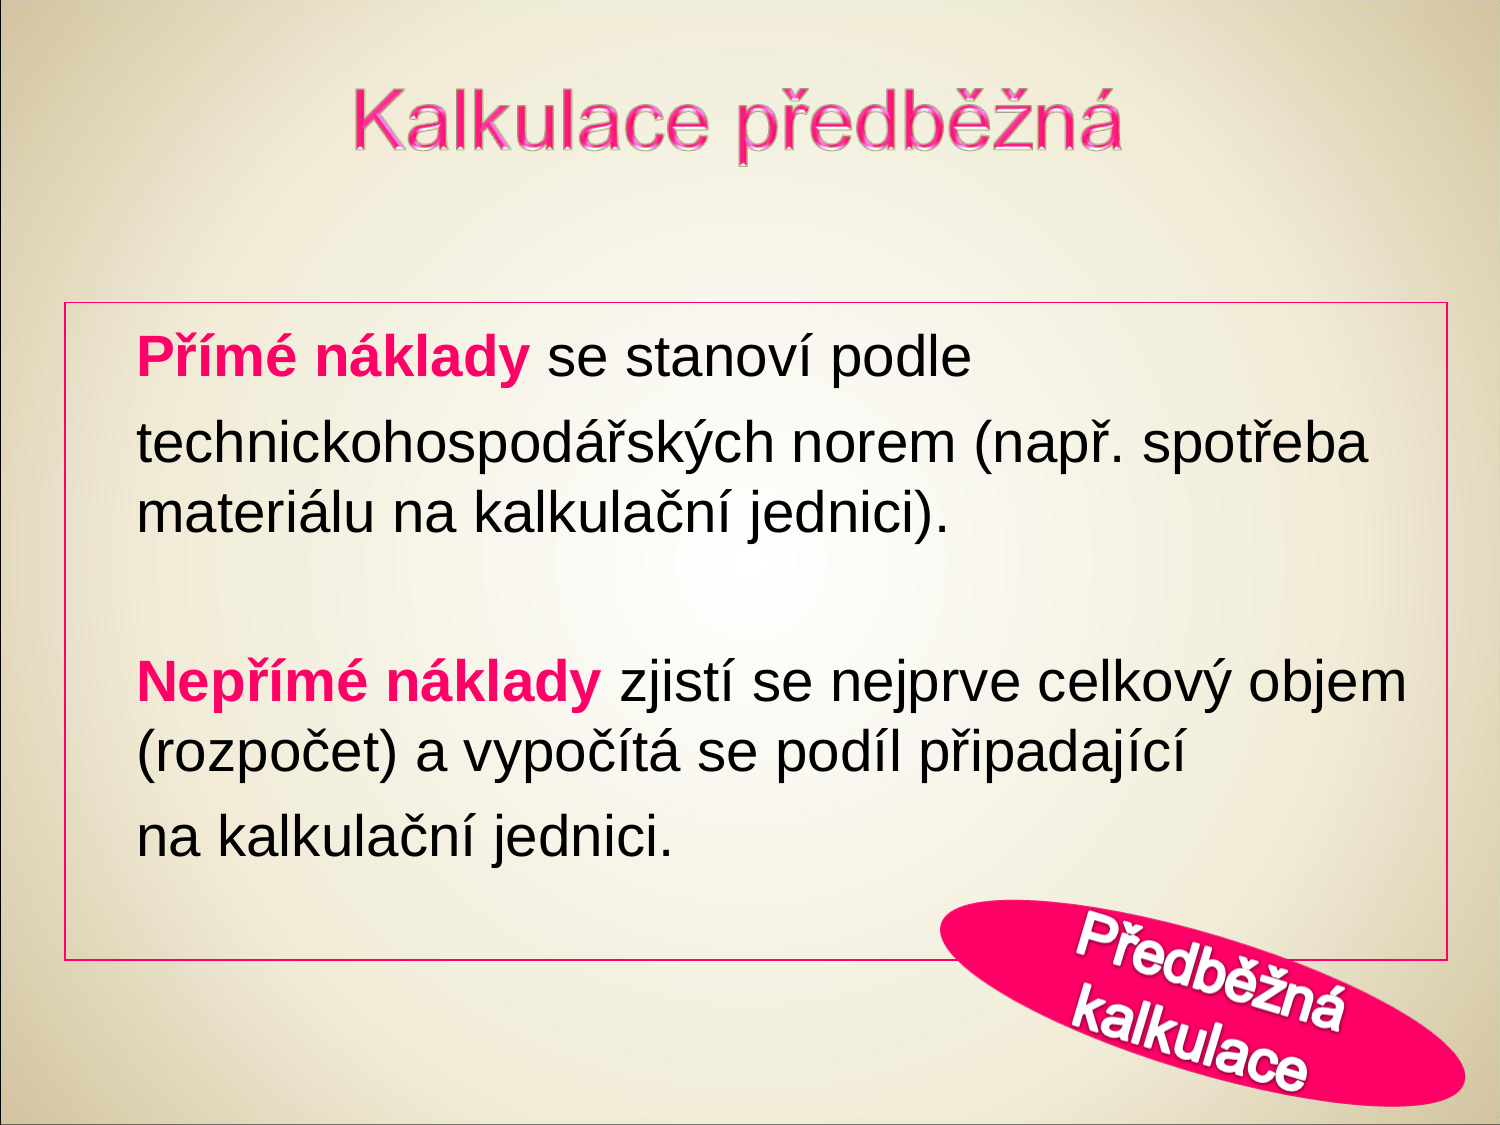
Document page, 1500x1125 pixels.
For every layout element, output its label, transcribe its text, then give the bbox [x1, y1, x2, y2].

text_box [64, 40, 1413, 178]
list Přímé náklady se stanoví podle technickohospodářských norem (např. spotřeba materiálu na kalkulační jednici). Nepřímé náklady zjistí se nejprve celkový objem (rozpočet) a vypočítá se podíl připadající na kalkulační jednici. [64, 302, 1447, 961]
picture [0, 0, 1500, 1125]
